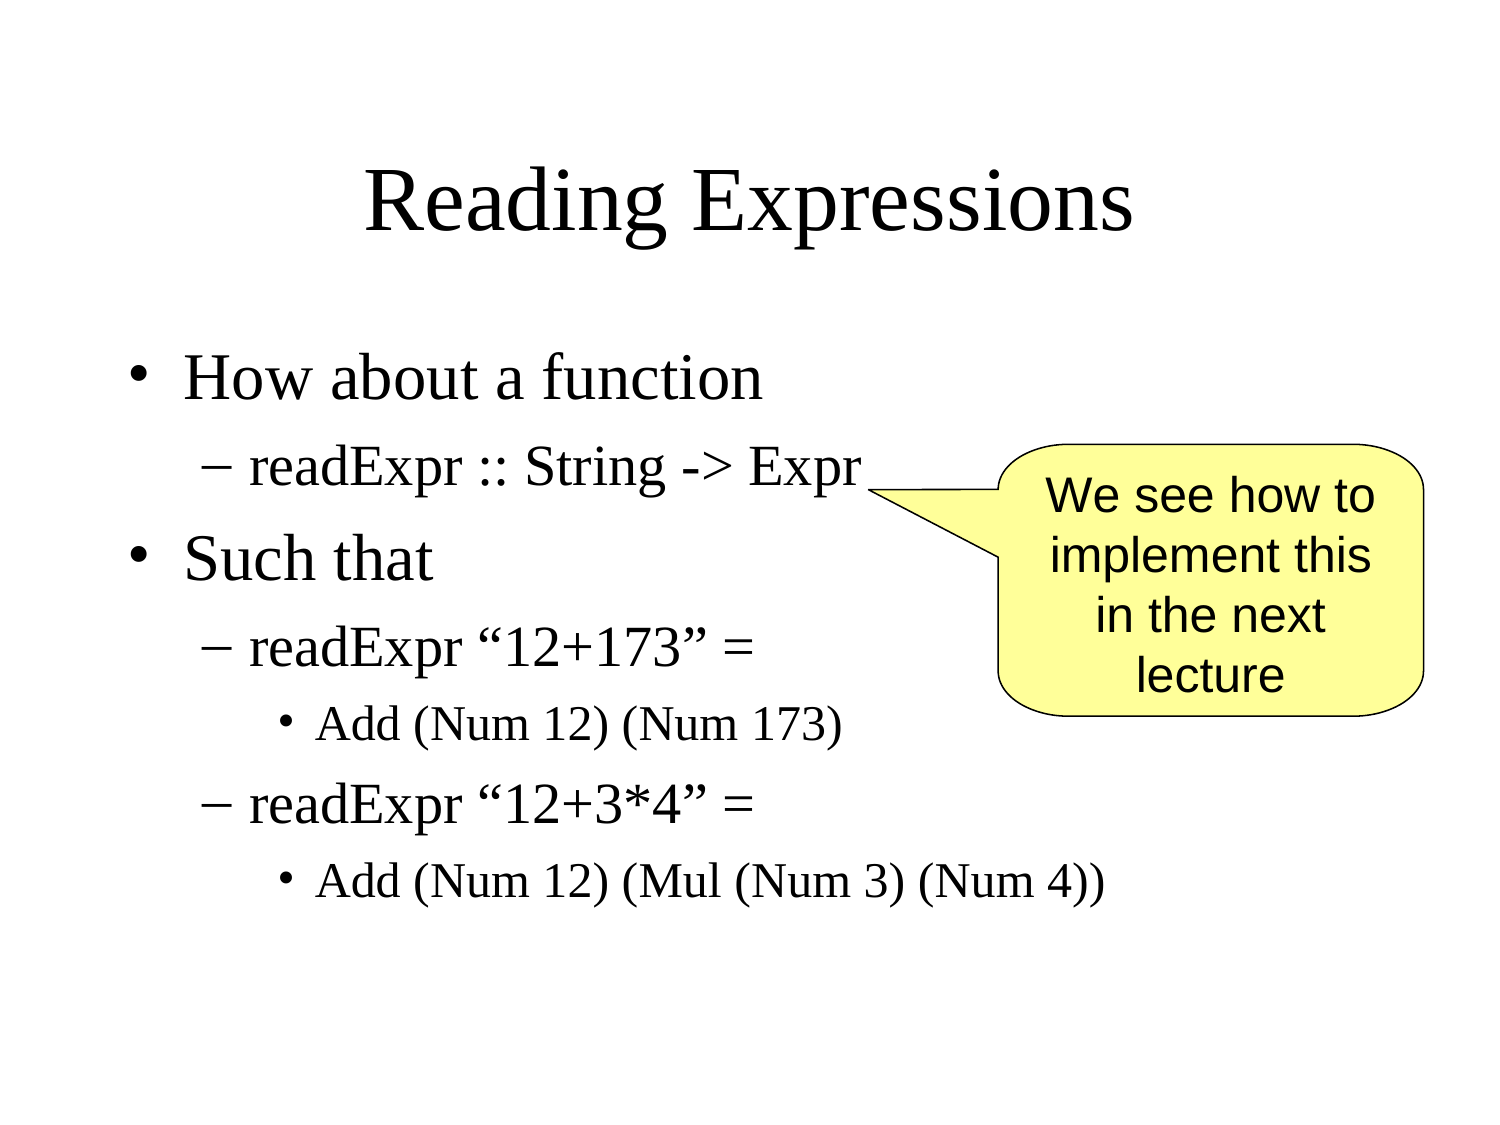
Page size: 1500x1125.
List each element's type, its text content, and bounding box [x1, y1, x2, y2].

title Reading Expressions [112, 99, 1388, 288]
text_box We see how to implement this in the next lecture [868, 444, 1424, 717]
list How about a function readExpr :: String -> Expr Such that readExpr “12+173” = Add (Num 12) (Num 173) readExpr “12+3*4” = Add (Num 12) (Mul (Num 3) (Num 4)) [112, 324, 1459, 1000]
